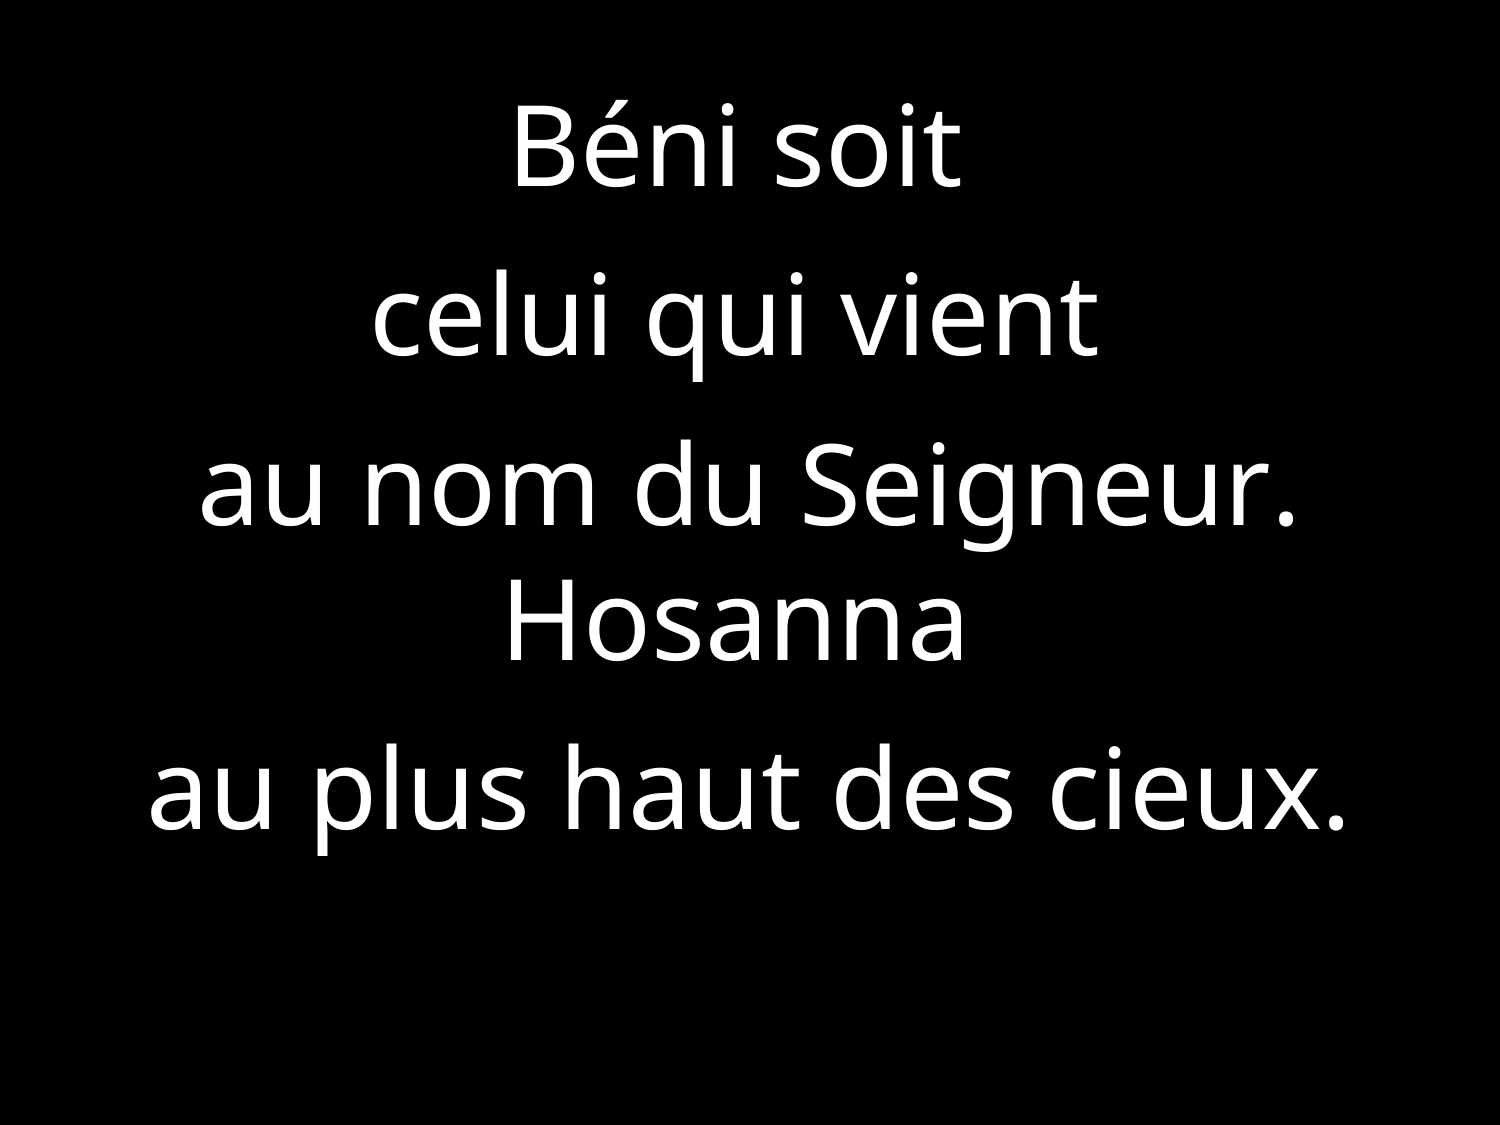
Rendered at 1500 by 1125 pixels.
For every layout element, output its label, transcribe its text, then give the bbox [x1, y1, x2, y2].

list Béni soit celui qui vient au nom du Seigneur. Hosanna au plus haut des cieux. [75, 66, 1426, 1005]
